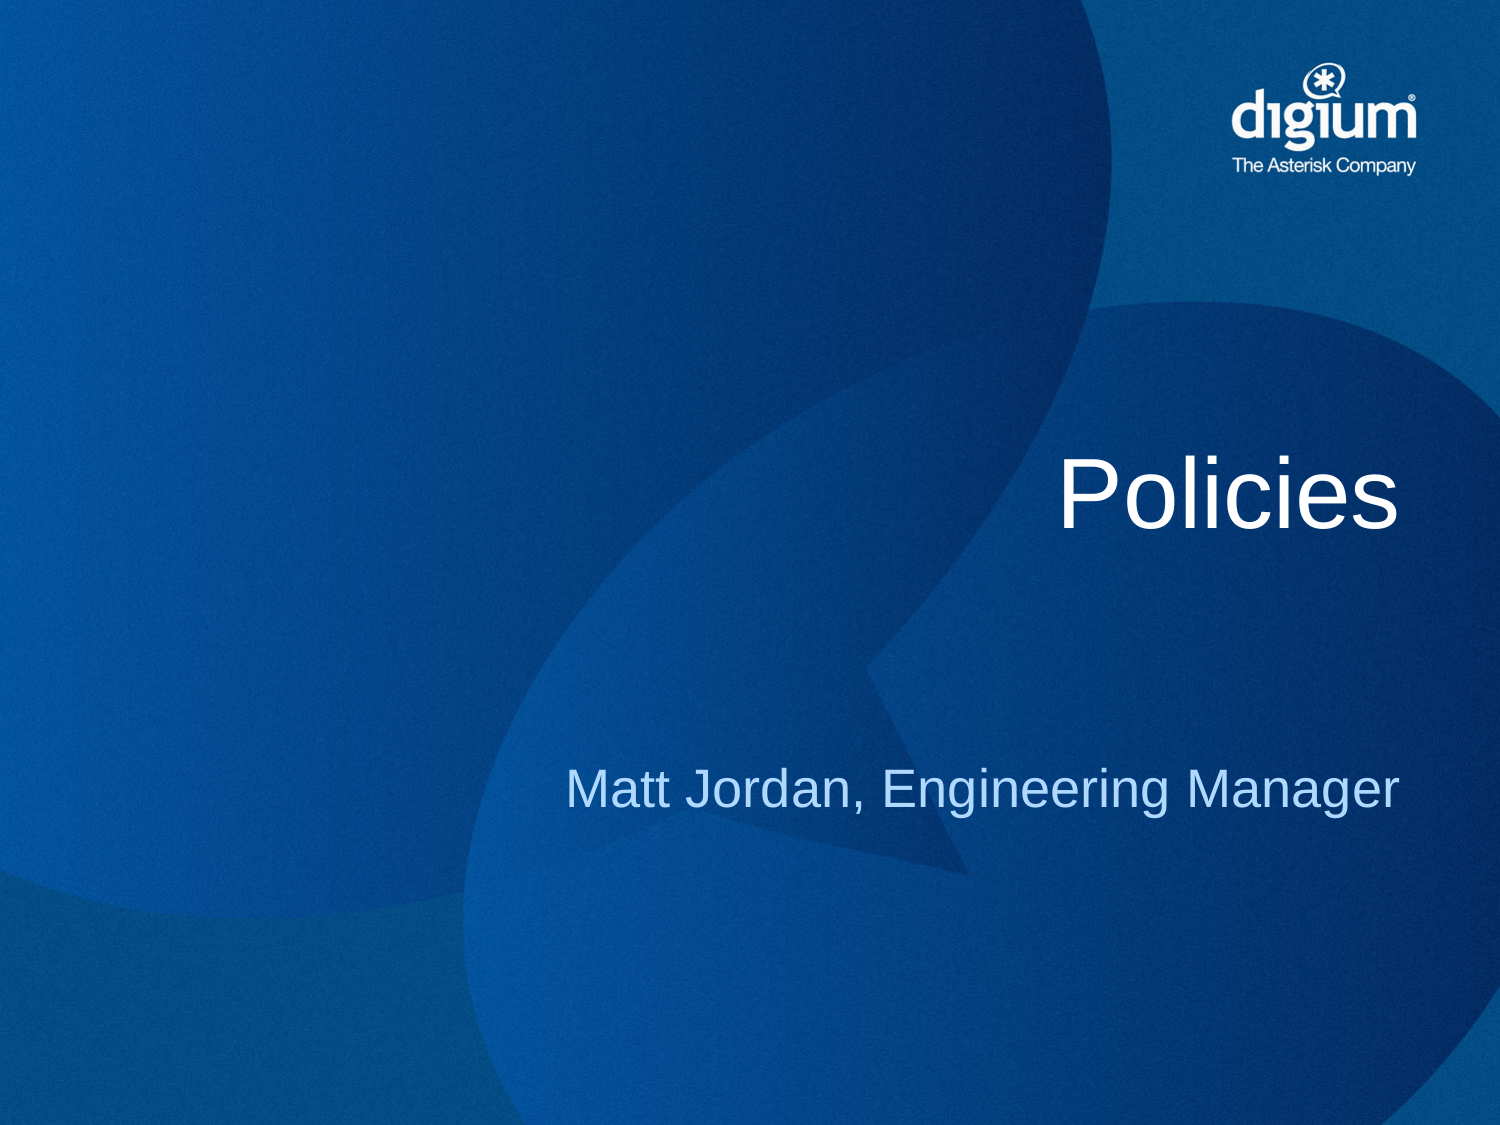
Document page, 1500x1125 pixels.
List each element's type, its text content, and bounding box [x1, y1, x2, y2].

title Policies [201, 442, 1402, 665]
text_box Matt Jordan, Engineering Manager [204, 758, 1402, 830]
picture [0, 0, 1500, 1125]
